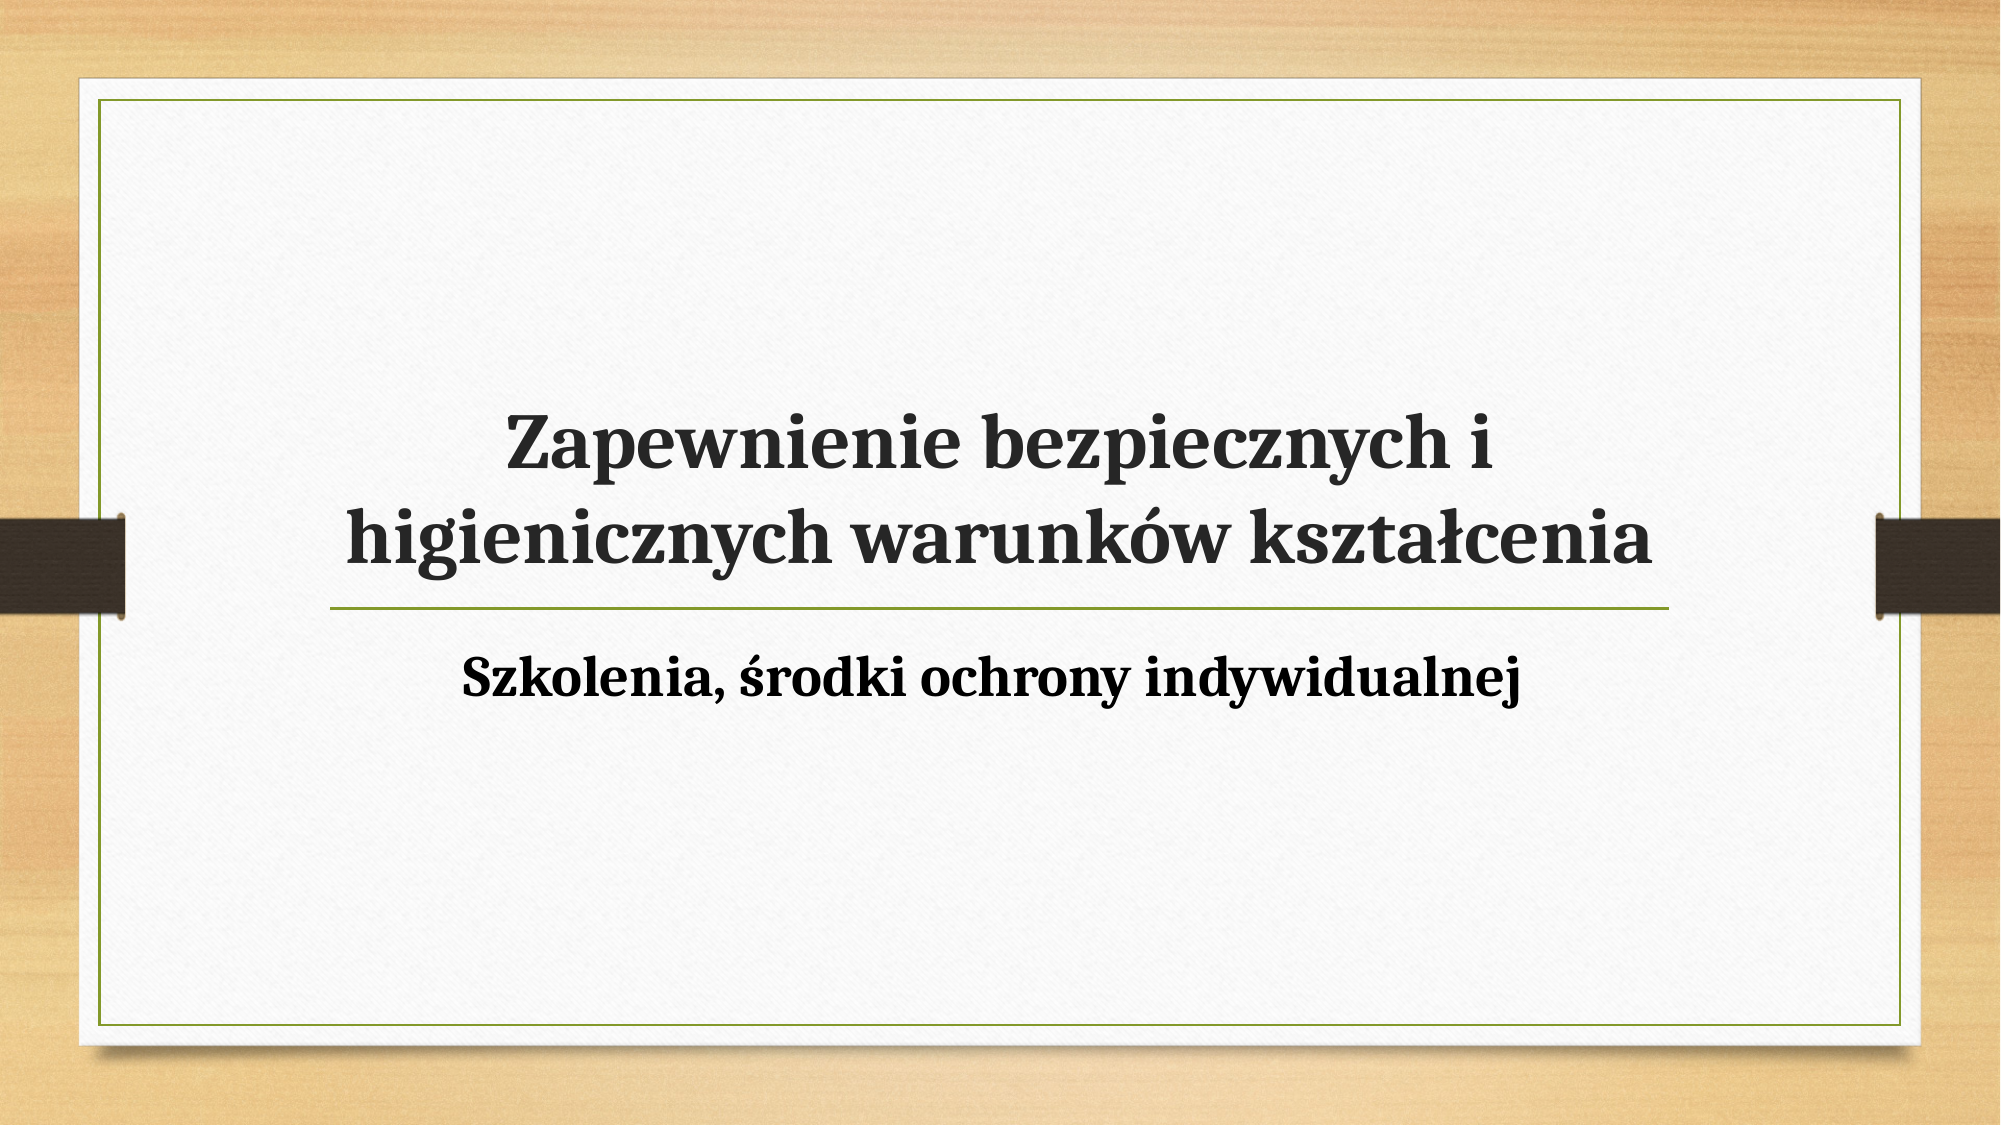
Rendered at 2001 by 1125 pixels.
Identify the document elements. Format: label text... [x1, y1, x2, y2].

list Szkolenia, środki ochrony indywidualnej [330, 630, 1669, 788]
title Zapewnienie bezpiecznych i higienicznych warunków kształcenia [330, 287, 1669, 587]
